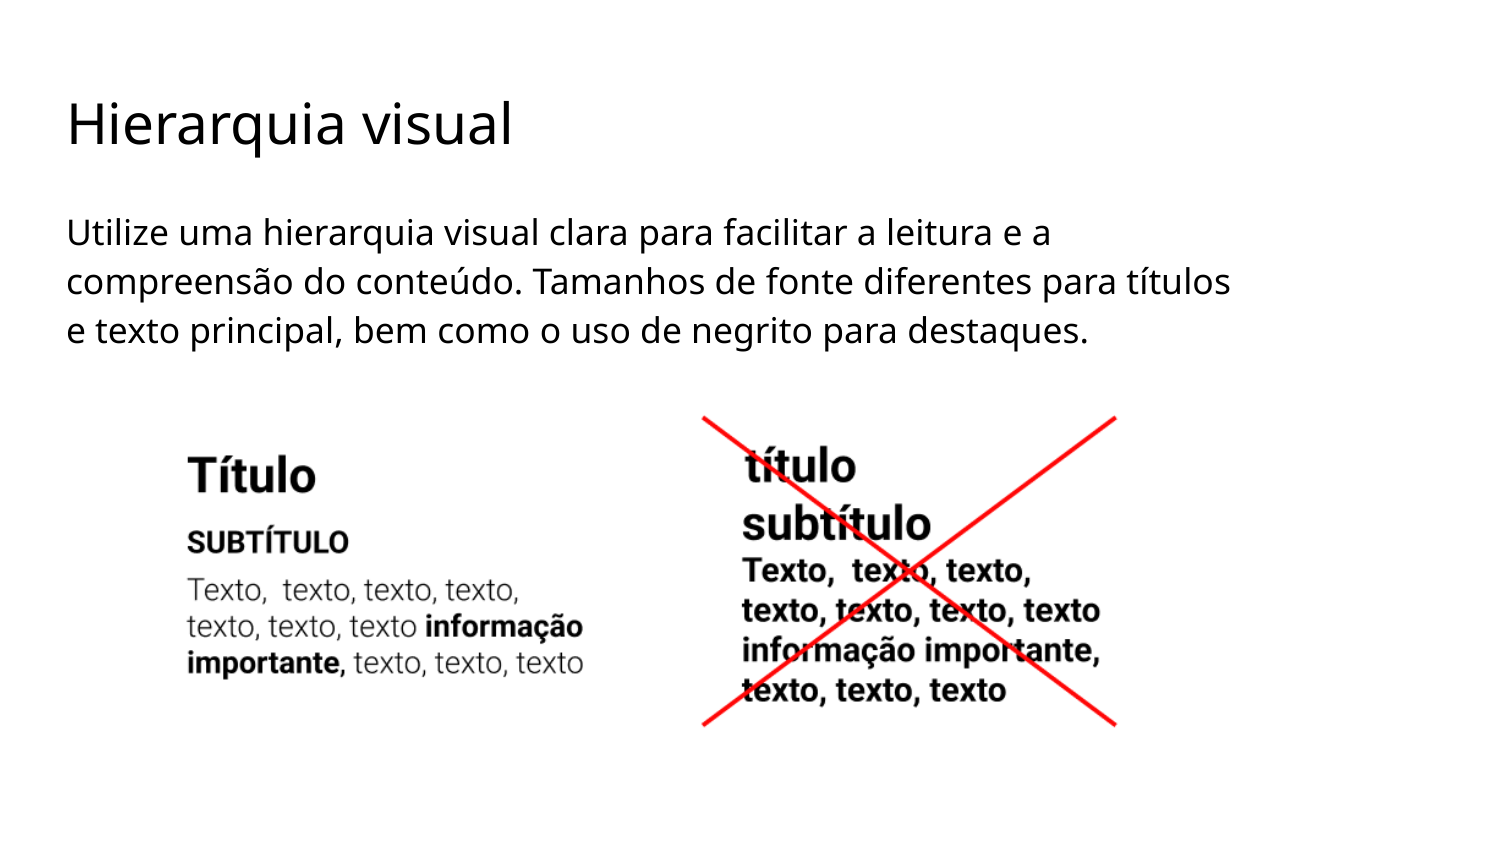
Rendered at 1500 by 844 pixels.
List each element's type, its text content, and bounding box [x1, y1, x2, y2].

title Hierarquia visual [51, 72, 1449, 167]
list Utilize uma hierarquia visual clara para facilitar a leitura e a compreensão do conteúdo. Tamanhos de fonte diferentes para títulos e texto principal, bem como o uso de negrito para destaques. [51, 189, 1251, 391]
picture [161, 376, 1202, 780]
